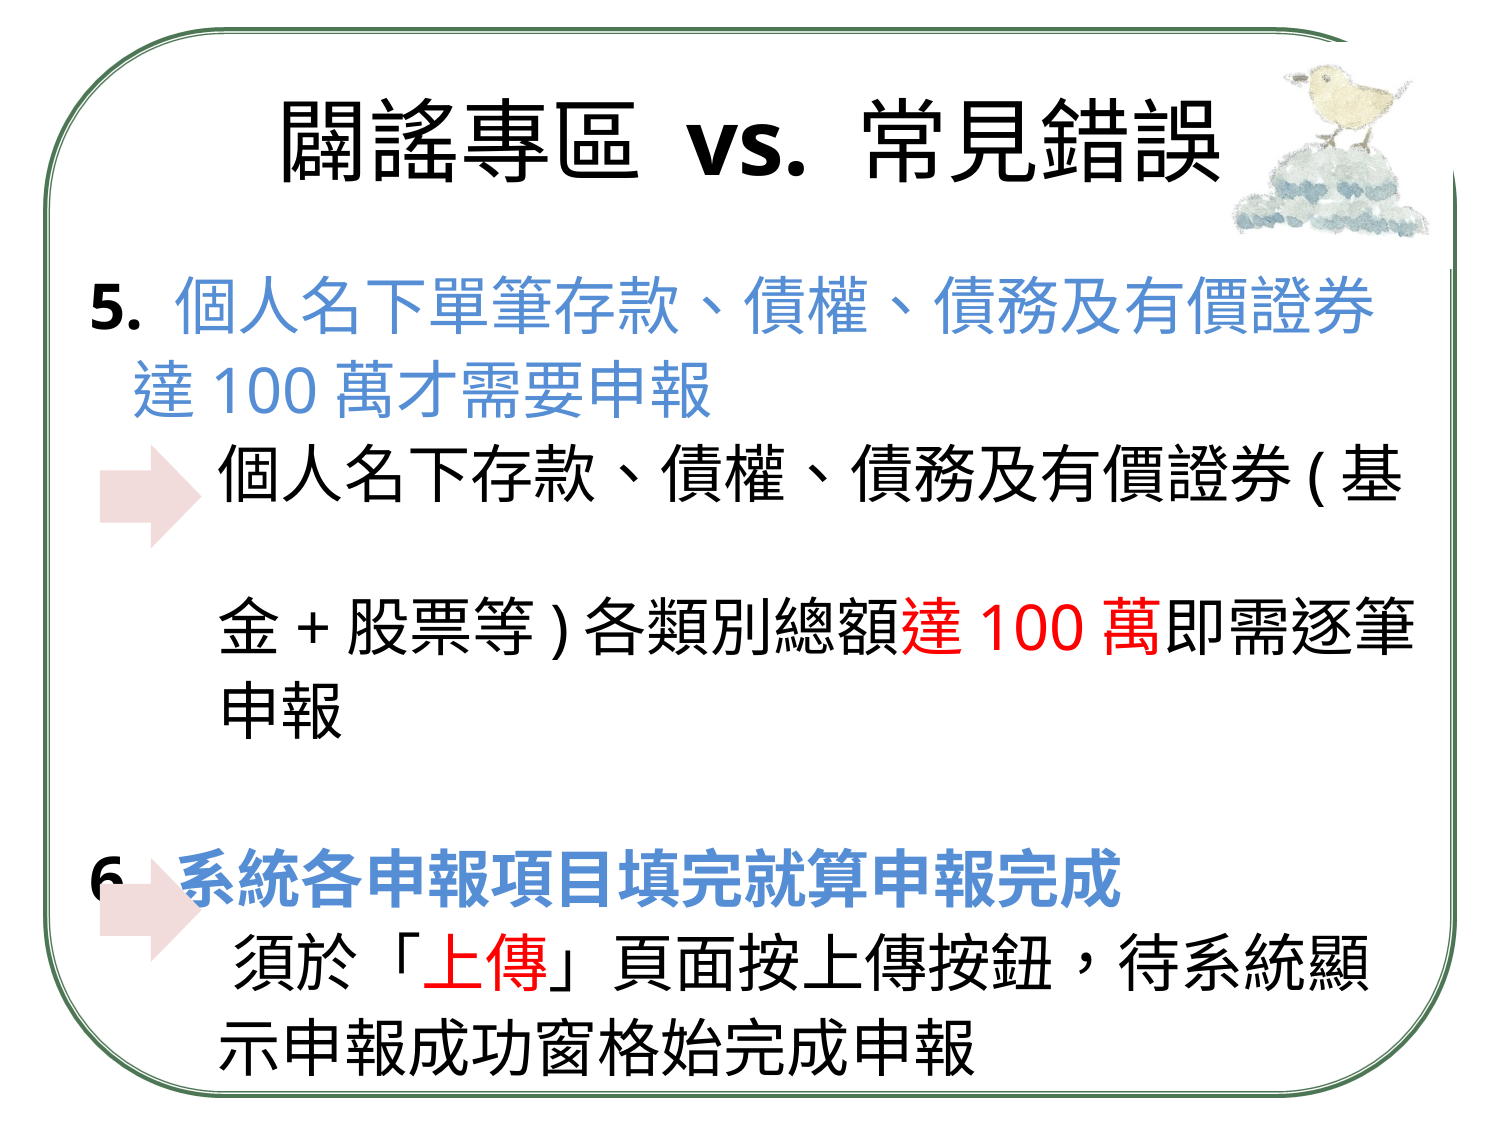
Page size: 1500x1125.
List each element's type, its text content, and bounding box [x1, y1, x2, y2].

picture [43, 27, 1457, 1098]
title 闢謠專區 vs. 常見錯誤 [75, 45, 1426, 233]
text_box [99, 857, 202, 963]
list 5. 個人名下單筆存款、債權、債務及有價證券 達100萬才需要申報 個人名下存款、債權、債務及有價證券(基 金+股票等)各類別總額達100萬即需逐筆 申報 6. 系統各申報項目填完就算申報完成 須於「上傳」頁面按上傳按鈕，待系統顯 示申報成功窗格始完成申報 [74, 267, 1470, 1106]
text_box [99, 444, 202, 549]
